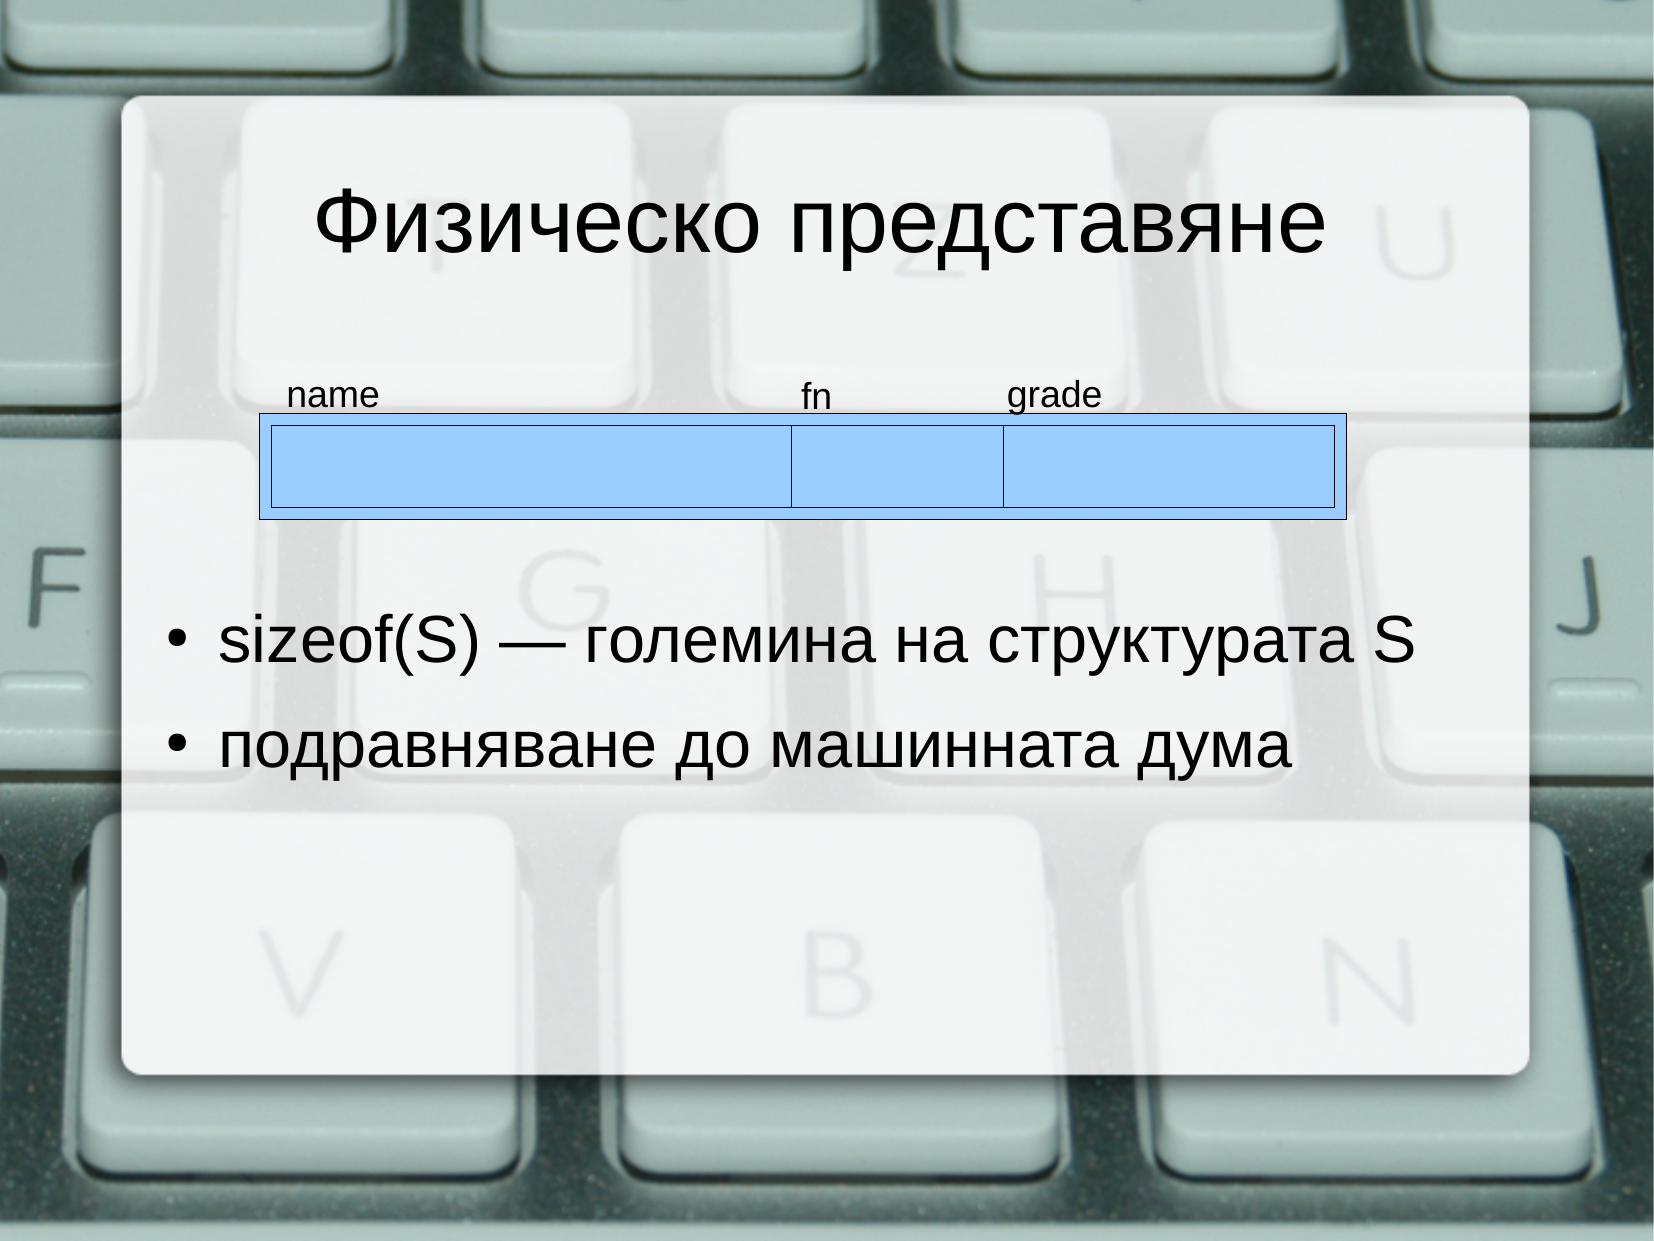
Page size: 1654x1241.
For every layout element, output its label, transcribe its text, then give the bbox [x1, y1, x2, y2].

picture [0, 0, 1654, 1241]
text_box name [271, 366, 395, 423]
list sizeof(S) — големина на структурата S подравняване до машинната дума [147, 602, 1506, 1074]
title Физическо представяне [135, 117, 1506, 325]
text_box grade [992, 366, 1118, 423]
text_box [259, 413, 1347, 520]
text_box fn [786, 368, 848, 426]
